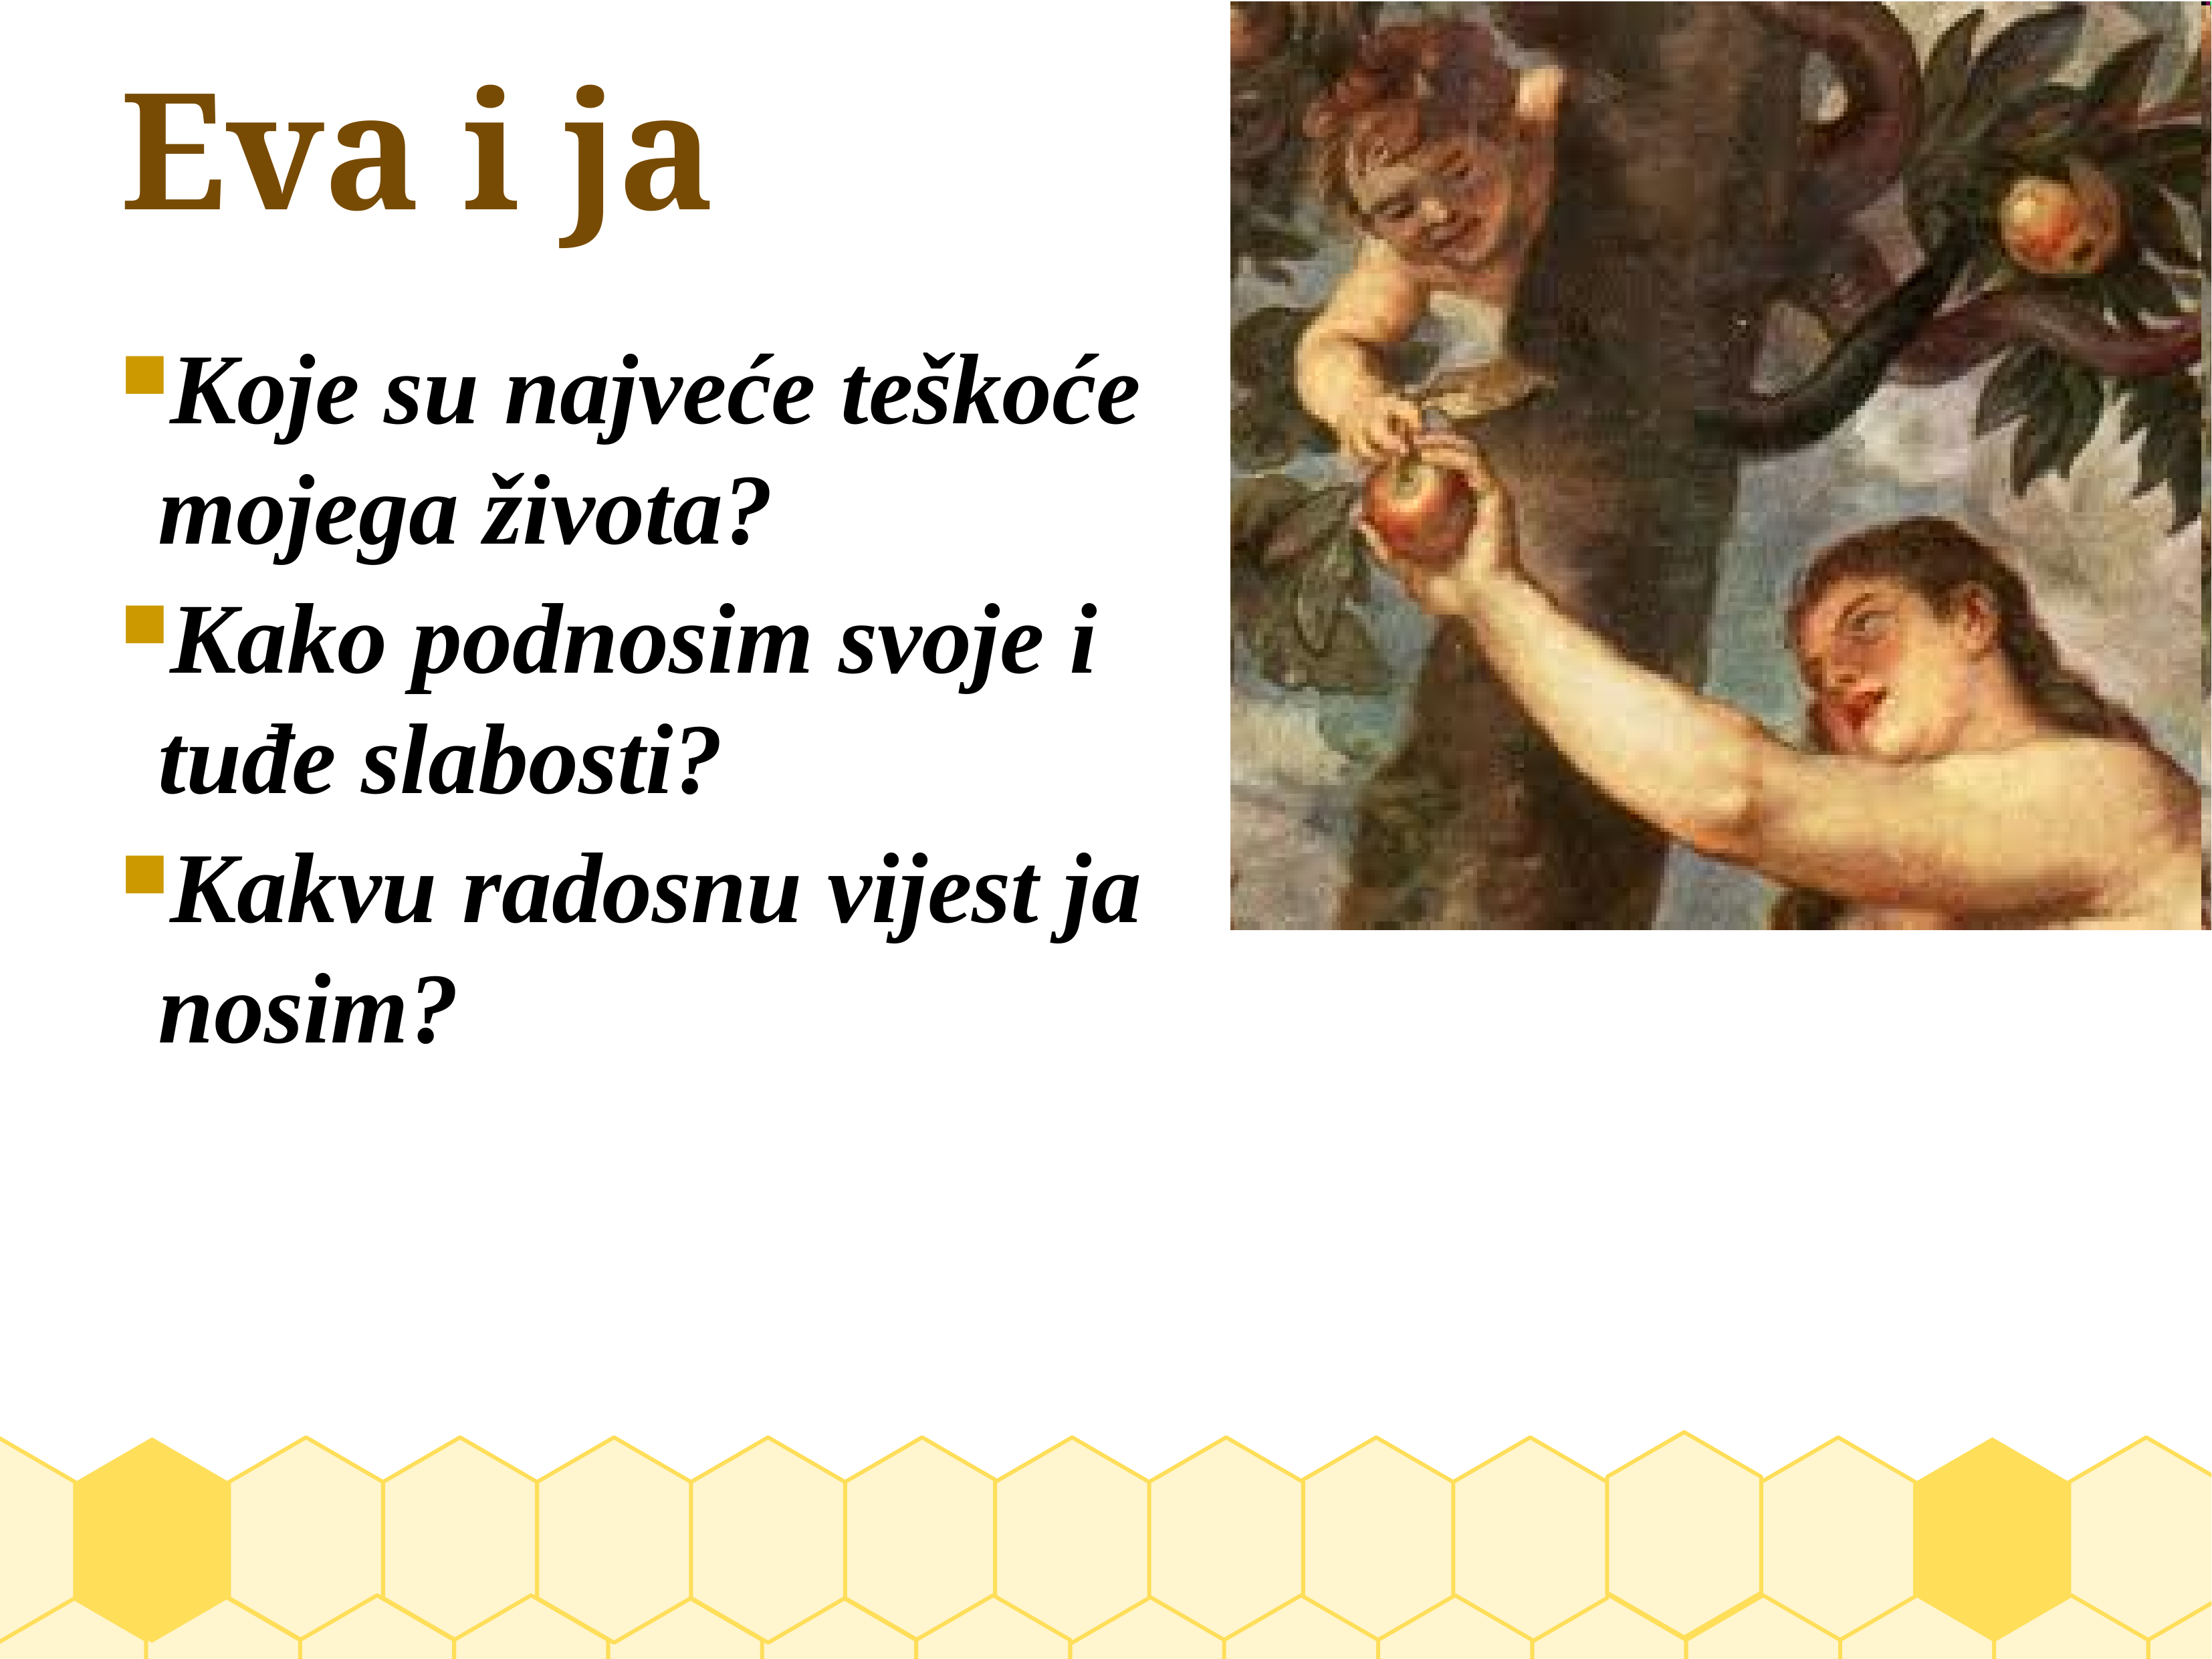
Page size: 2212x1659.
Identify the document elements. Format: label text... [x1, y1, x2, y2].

title Eva i ja [110, 42, 1230, 318]
list Koje su najveće teškoće mojega života? Kako podnosim svoje i tuđe slabosti? Kakvu radosnu vijest ja nosim? [110, 318, 1303, 1224]
picture [1230, 1, 2212, 930]
